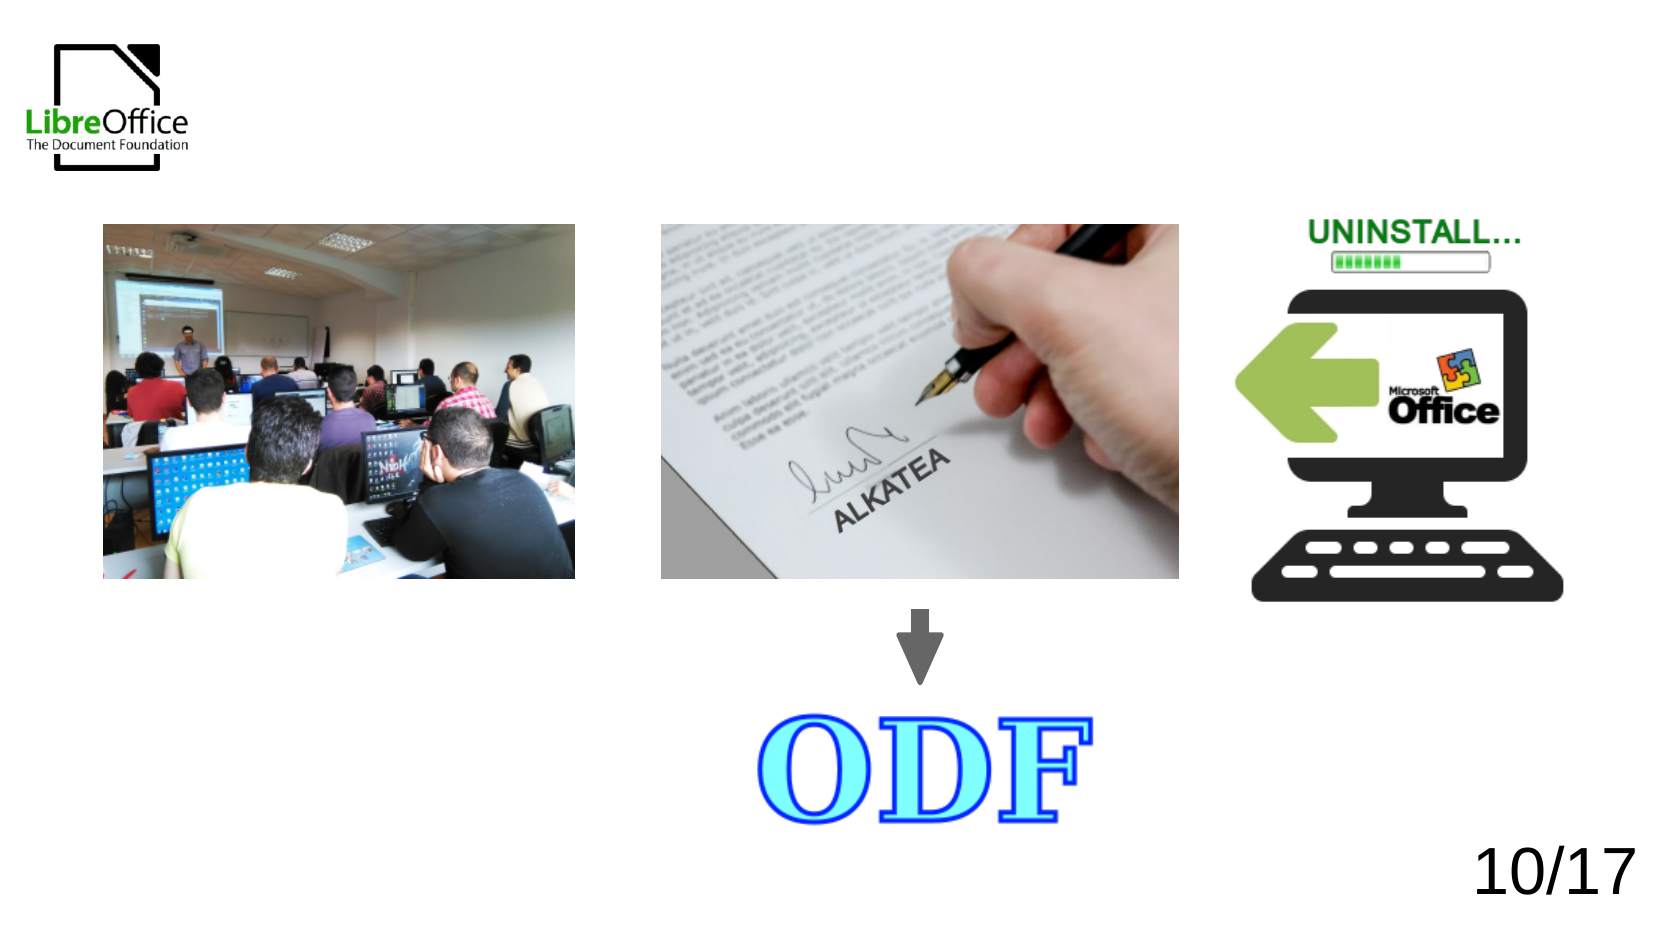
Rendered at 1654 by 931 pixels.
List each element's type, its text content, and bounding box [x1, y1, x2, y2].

picture [23, 23, 189, 189]
picture [742, 696, 1098, 832]
picture [103, 224, 575, 579]
text_box <número>/17 [1429, 826, 1654, 917]
picture [1228, 200, 1583, 608]
picture [661, 224, 1179, 579]
